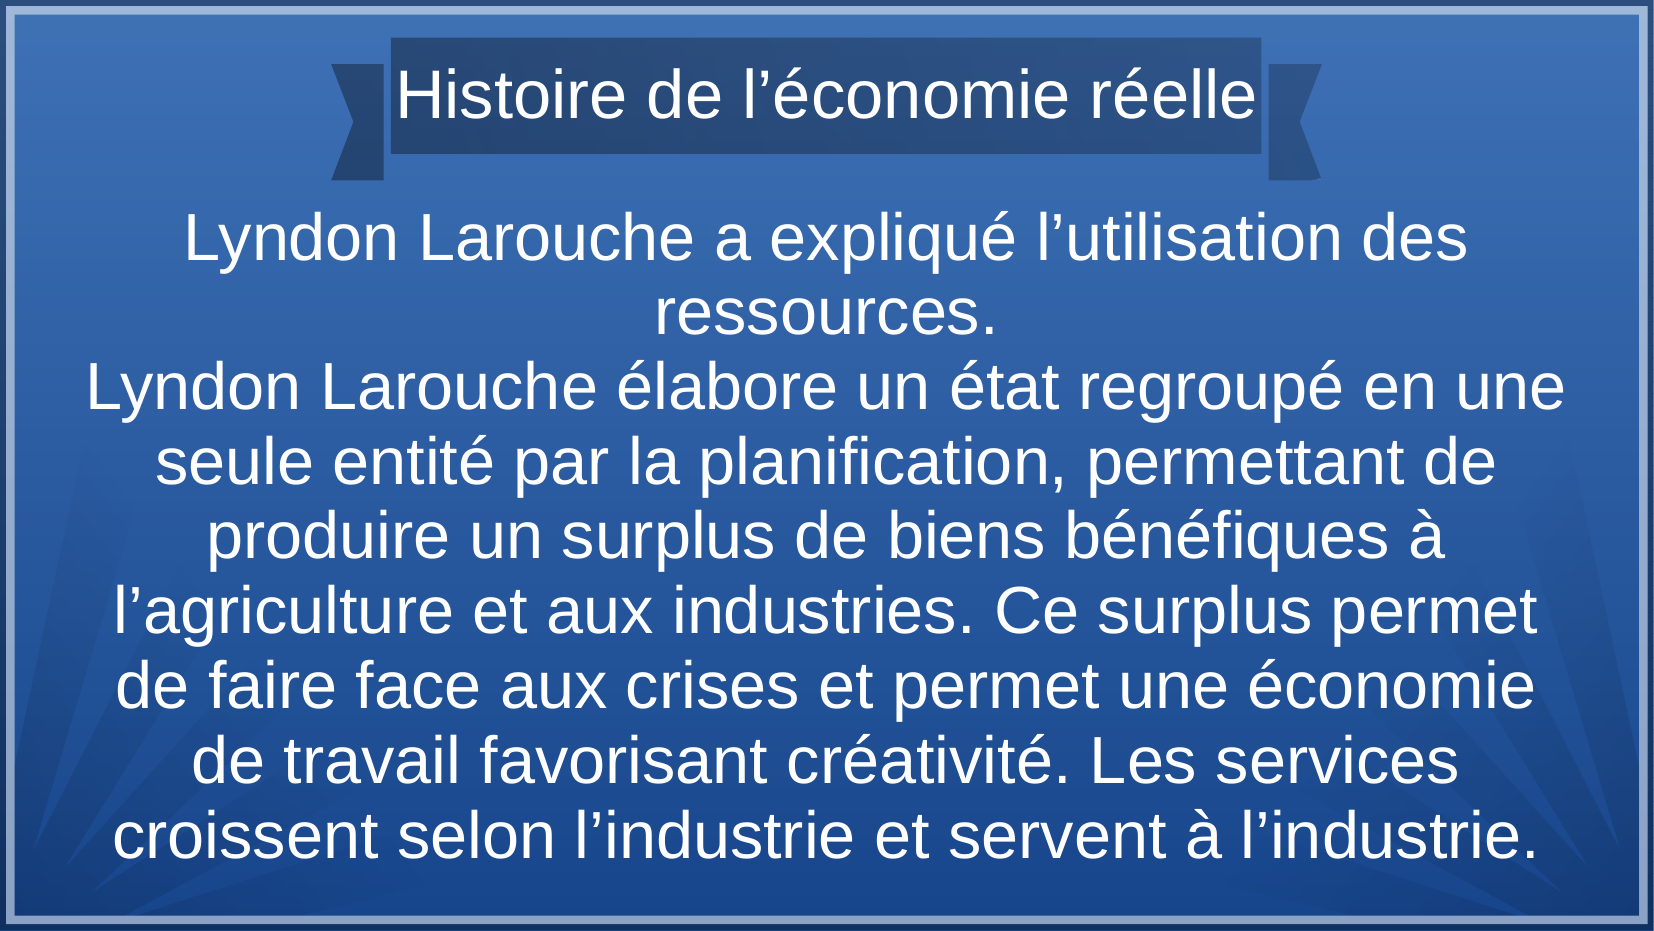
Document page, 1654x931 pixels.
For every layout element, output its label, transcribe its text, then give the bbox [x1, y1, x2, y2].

subtitle Lyndon Larouche a expliqué l’utilisation des ressources. Lyndon Larouche élabore un état regroupé en une seule entité par la planification, permettant de produire un surplus de biens bénéfiques à l’agriculture et aux industries. Ce surplus permet de faire face aux crises et permet une économie de travail favorisant créativité. Les services croissent selon l’industrie et servent à l’industrie. [82, 199, 1571, 873]
title Histoire de l’économie réelle [389, 35, 1264, 154]
